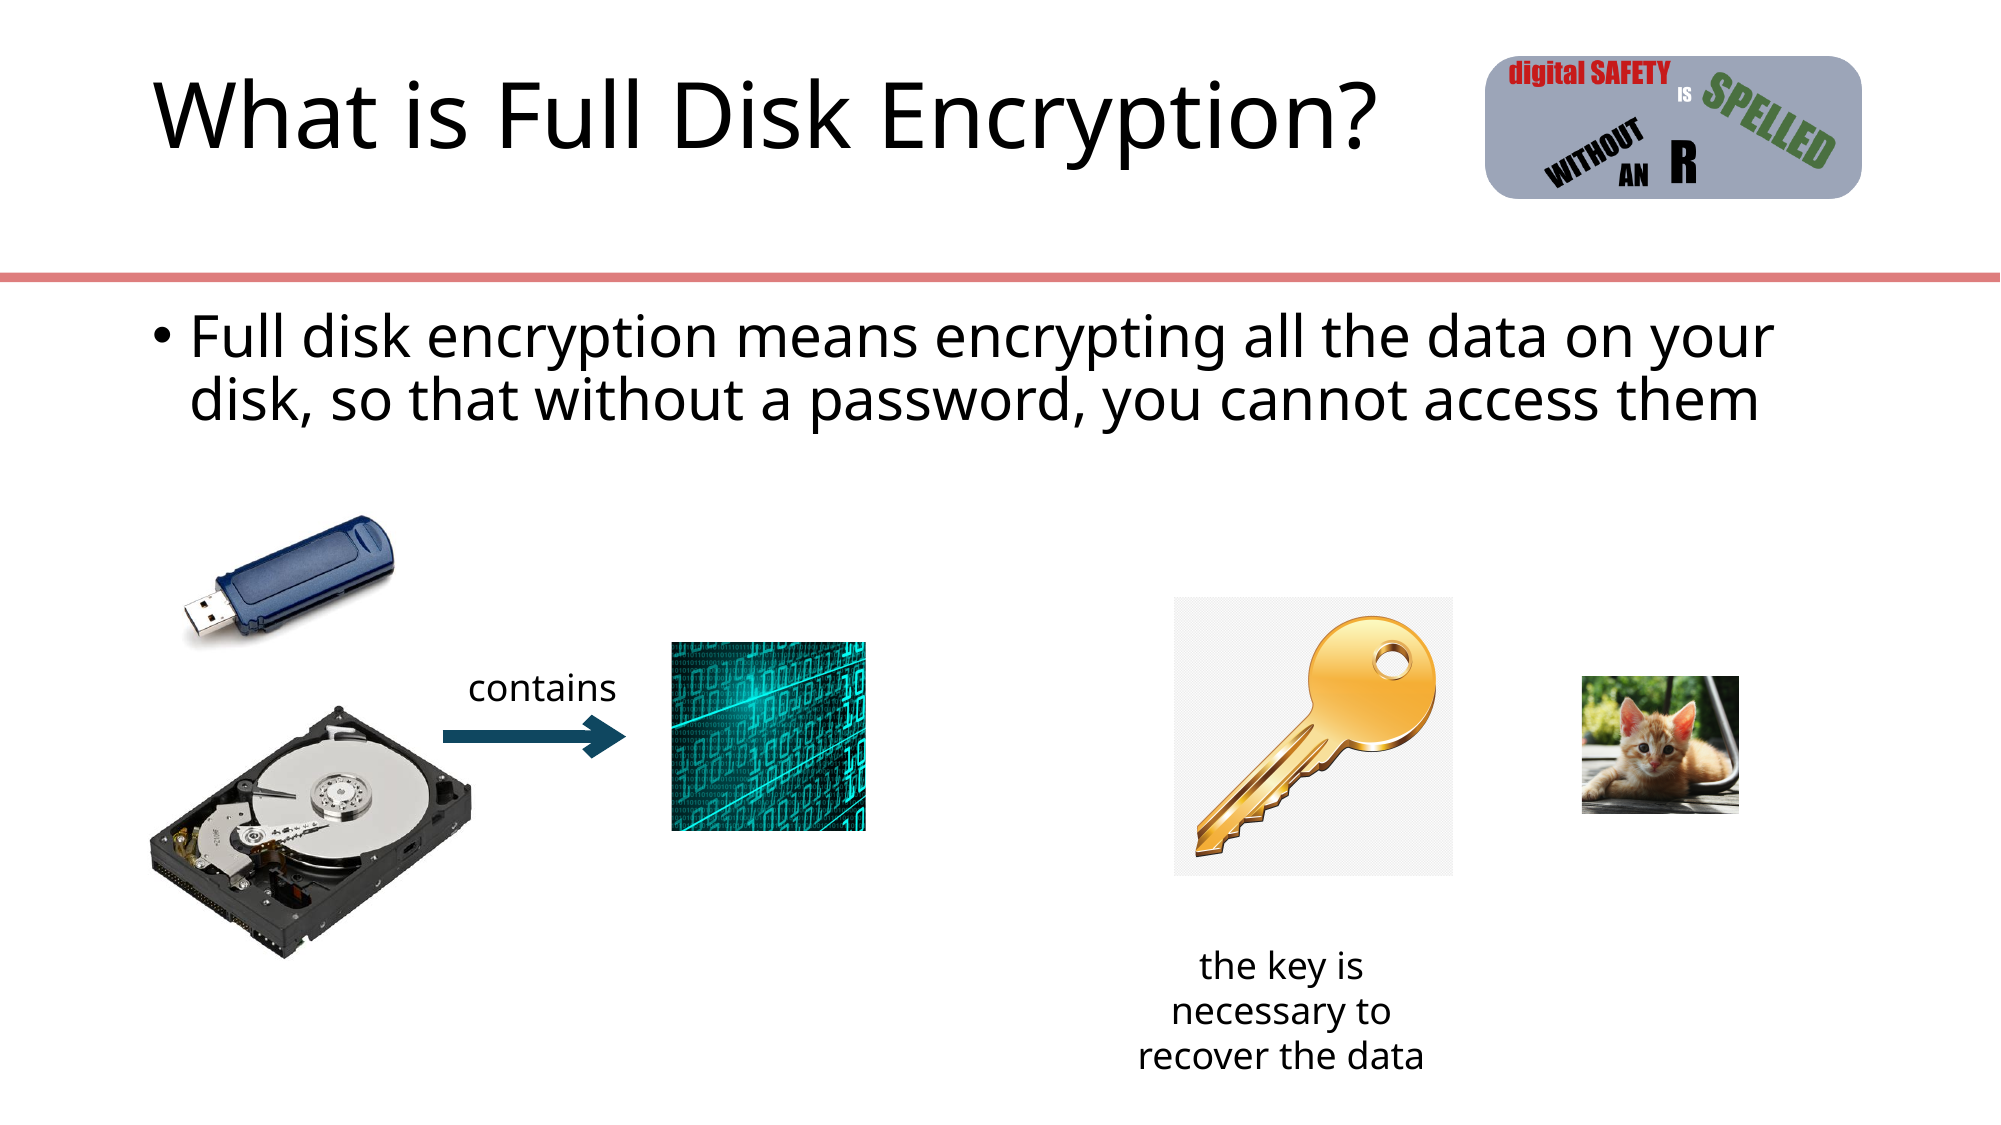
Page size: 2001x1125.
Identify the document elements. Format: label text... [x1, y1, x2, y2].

picture [129, 482, 489, 977]
picture [671, 642, 866, 831]
picture [1581, 676, 1739, 814]
list Full disk encryption means encrypting all the data on your disk, so that without a password, you cannot access them [137, 299, 1863, 1014]
text_box contains [452, 656, 633, 717]
picture [1174, 597, 1453, 876]
title What is Full Disk Encryption? [137, 59, 1863, 278]
text_box the key is necessary to recover the data [1097, 934, 1467, 1085]
